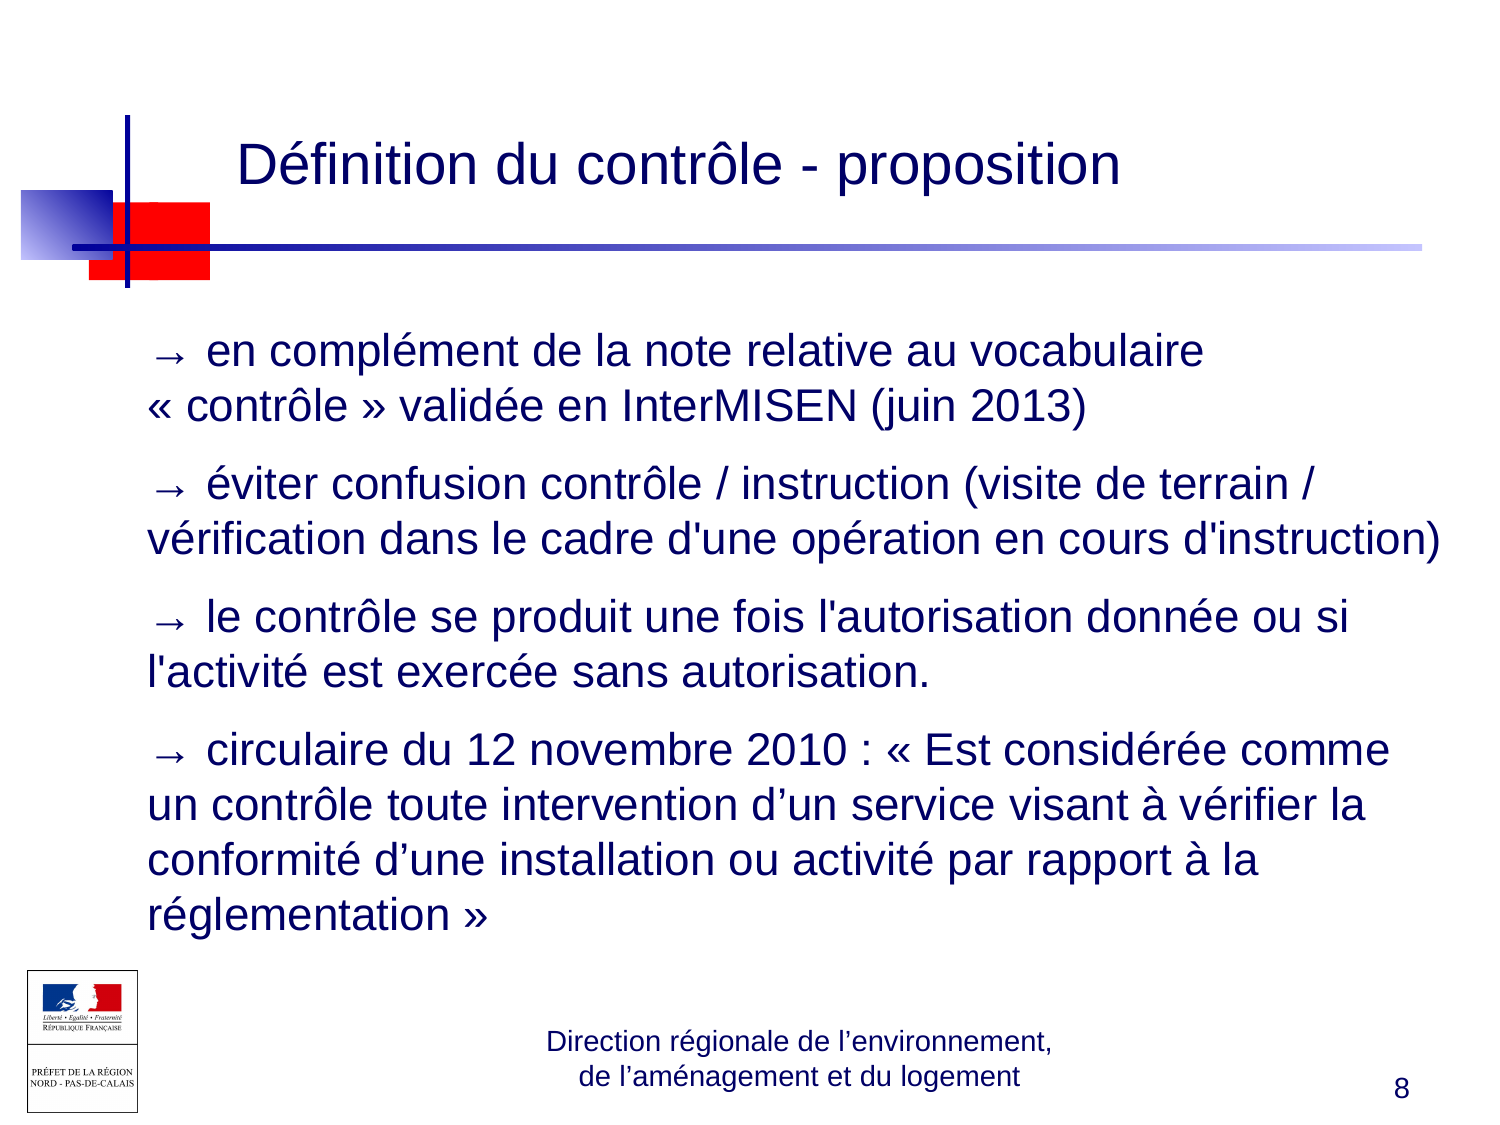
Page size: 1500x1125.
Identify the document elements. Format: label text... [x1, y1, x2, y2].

list [169, 312, 1477, 1004]
title Définition du contrôle - proposition [236, 109, 1447, 213]
list → en complément de la note relative au vocabulaire « contrôle » validée en InterMISEN (juin 2013) → éviter confusion contrôle / instruction (visite de terrain / vérification dans le cadre d'une opération en cours d'instruction) → le contrôle se produit une fois l'autorisation donnée ou si l'activité est exercée sans autorisation. → circulaire du 12 novembre 2010 : « Est considérée comme un contrôle toute intervention d’un service visant à vérifier la conformité d’une installation ou activité par rapport à la réglementation » [147, 321, 1455, 1125]
picture [27, 970, 138, 1113]
